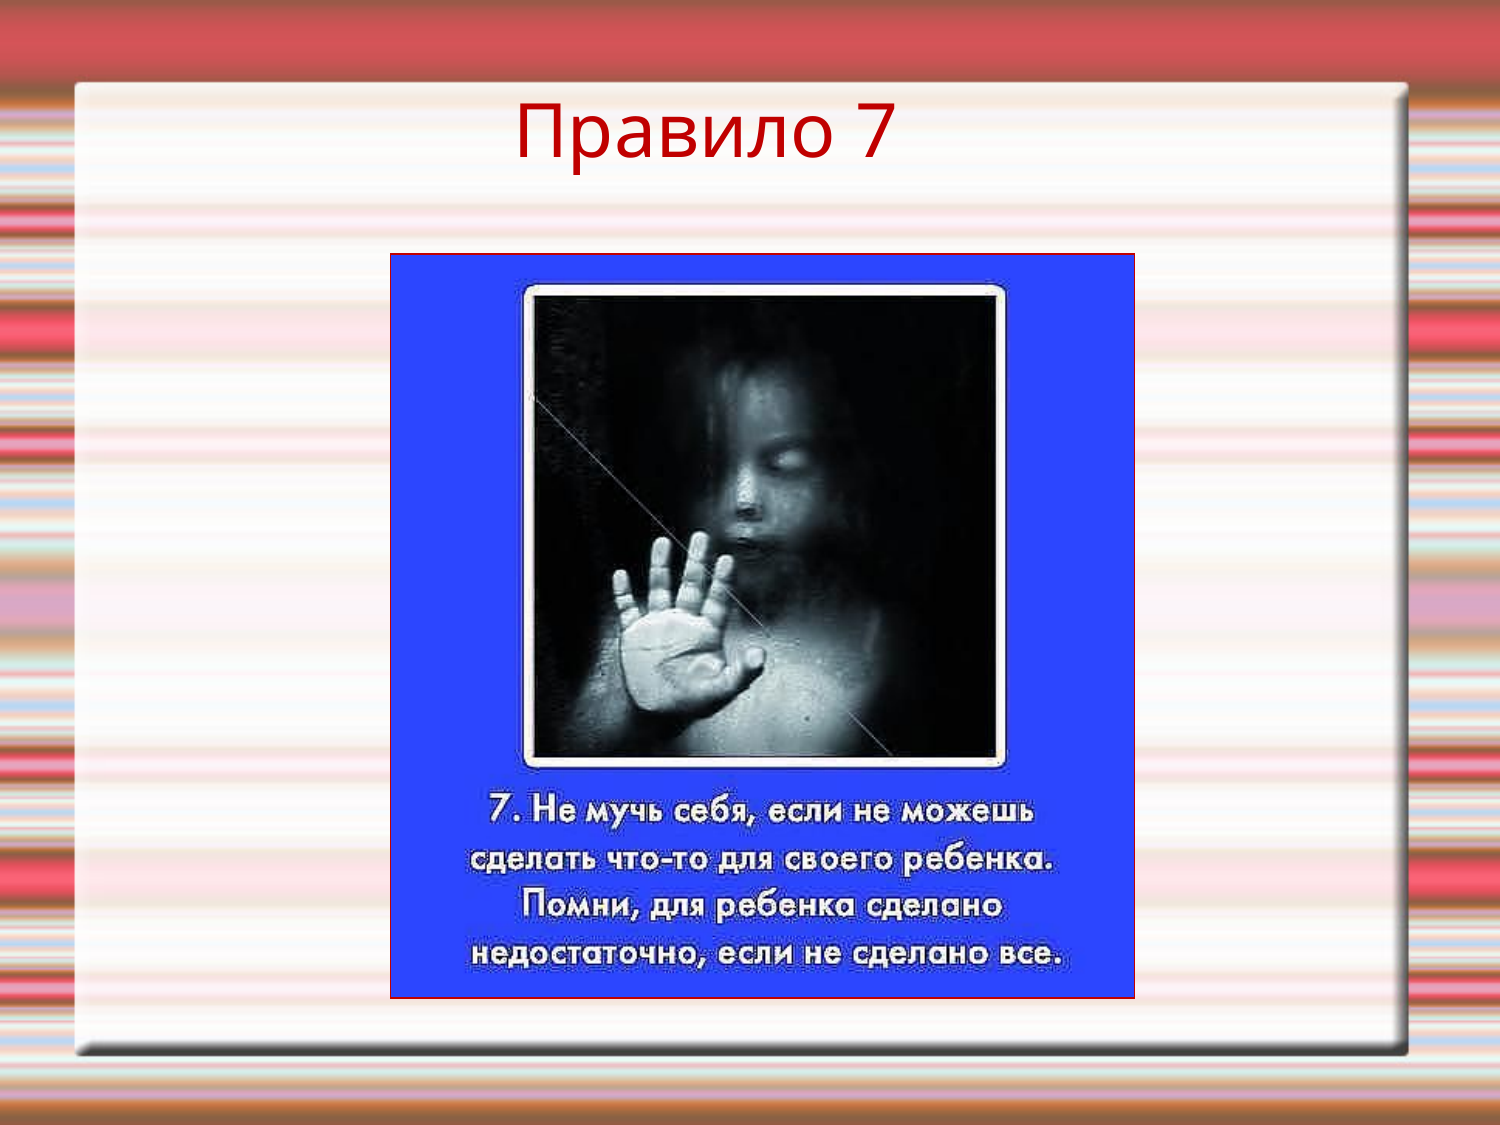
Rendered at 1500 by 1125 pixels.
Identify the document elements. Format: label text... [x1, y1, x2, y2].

title Правило 7 [50, 75, 1475, 213]
picture [0, 0, 1500, 1125]
